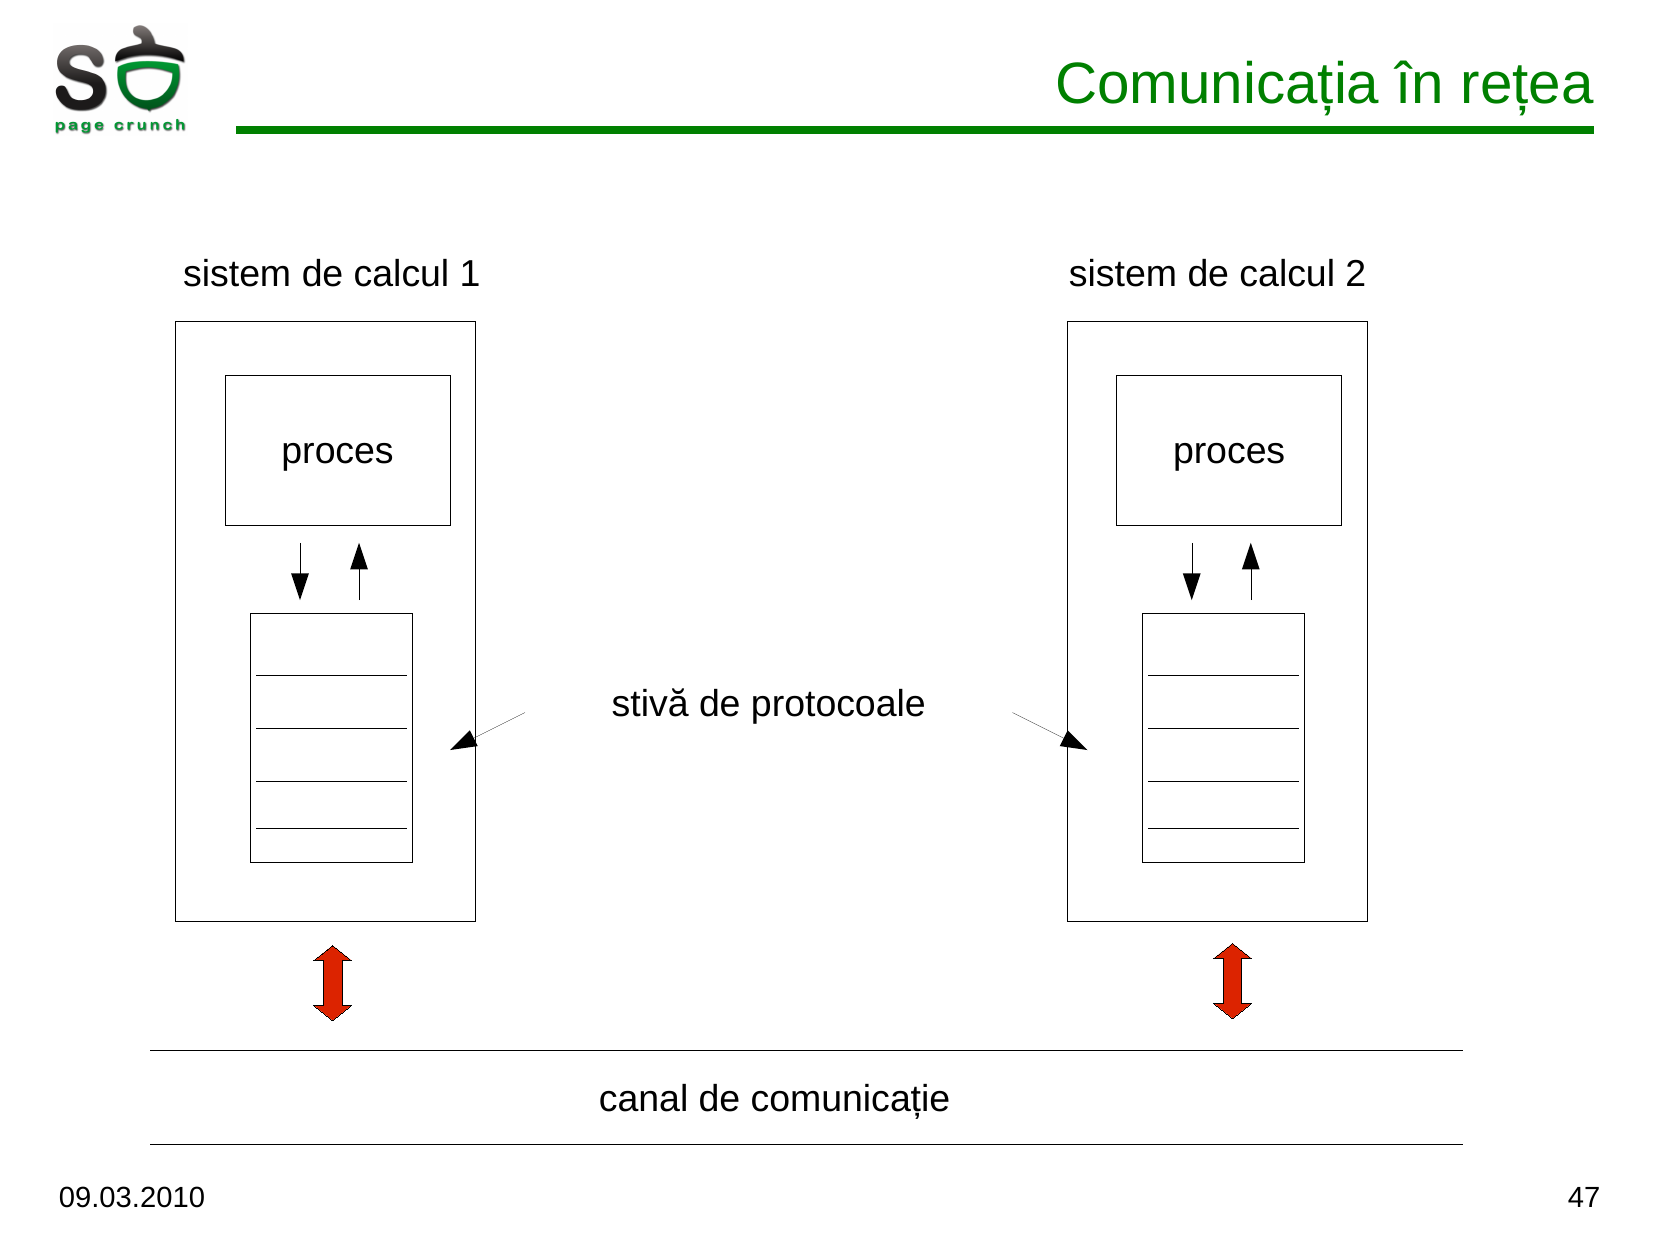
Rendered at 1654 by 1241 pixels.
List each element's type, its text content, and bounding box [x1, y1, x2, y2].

text_box proces [1116, 375, 1342, 526]
text_box [1067, 321, 1368, 922]
text_box canal de comunicație [530, 1069, 1019, 1127]
text_box proces [225, 375, 451, 526]
text_box [175, 321, 476, 922]
text_box sistem de calcul 2 [992, 244, 1443, 302]
title Comunicația în rețea [236, 49, 1595, 119]
picture [53, 23, 188, 136]
text_box [1213, 943, 1252, 1019]
text_box sistem de calcul 1 [106, 244, 557, 302]
text_box stivă de protocoale [525, 675, 1013, 732]
text_box [313, 945, 352, 1021]
